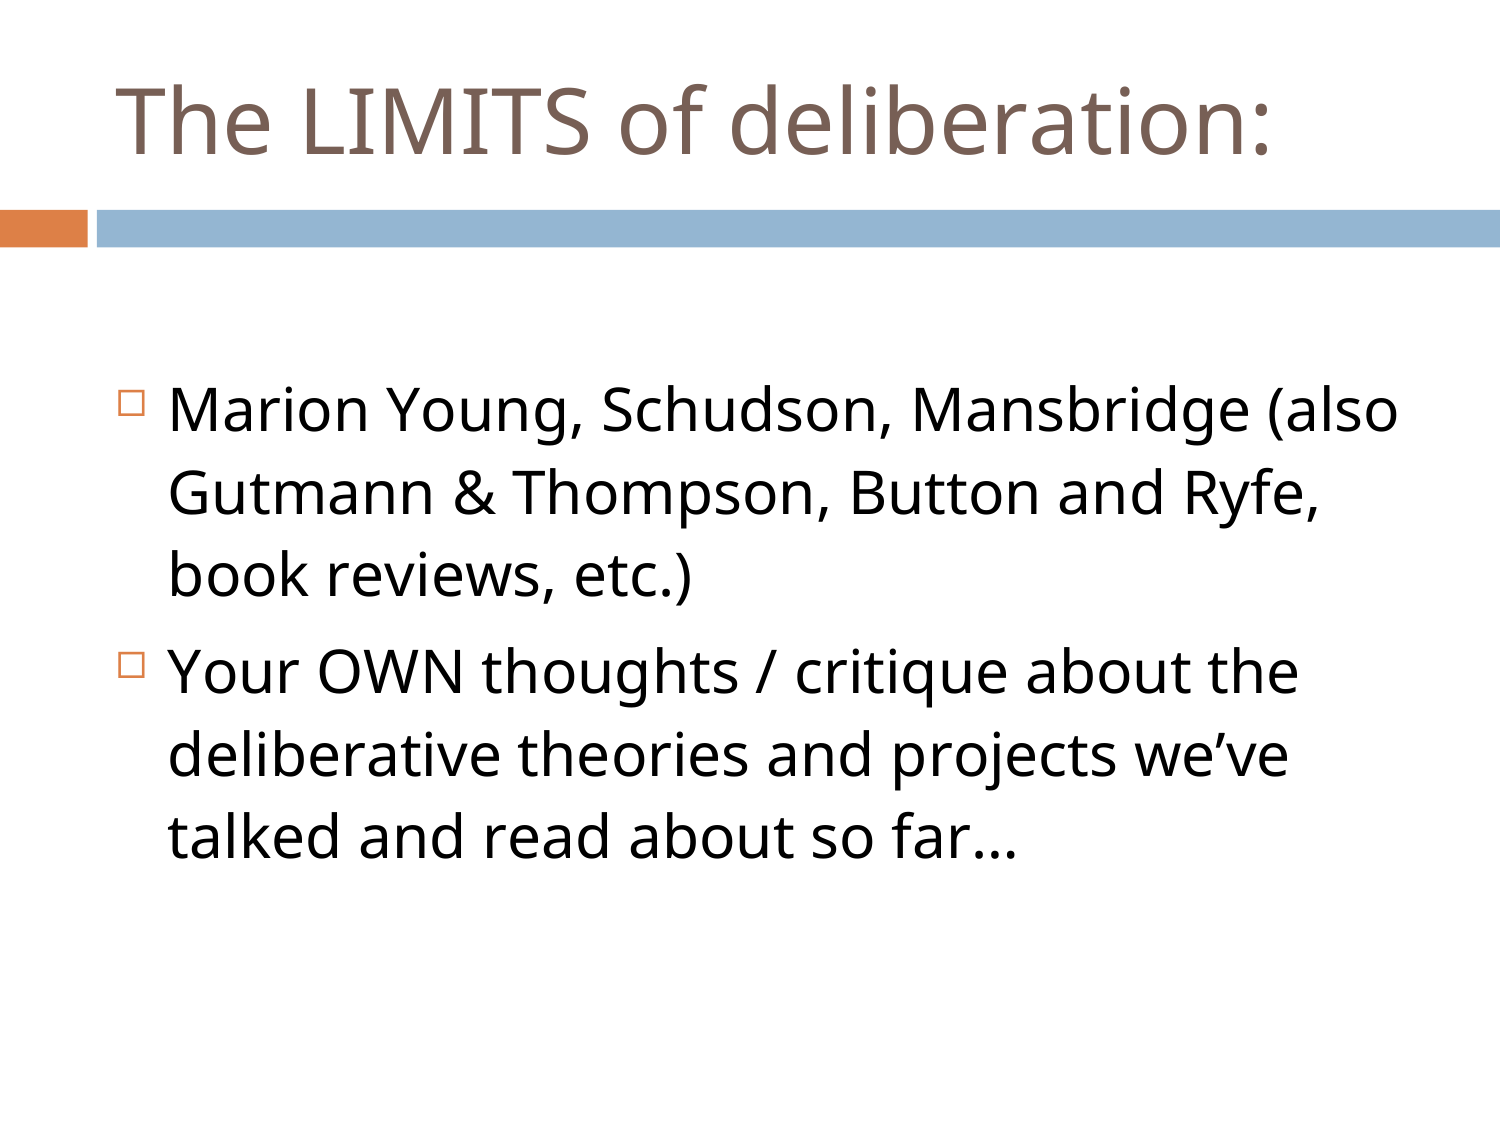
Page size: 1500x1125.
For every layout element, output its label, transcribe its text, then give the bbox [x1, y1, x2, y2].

title The LIMITS of deliberation: [100, 37, 1438, 201]
list Marion Young, Schudson, Mansbridge (also Gutmann & Thompson, Button and Ryfe, book reviews, etc.) Your OWN thoughts / critique about the deliberative theories and projects we’ve talked and read about so far… [100, 262, 1438, 1001]
